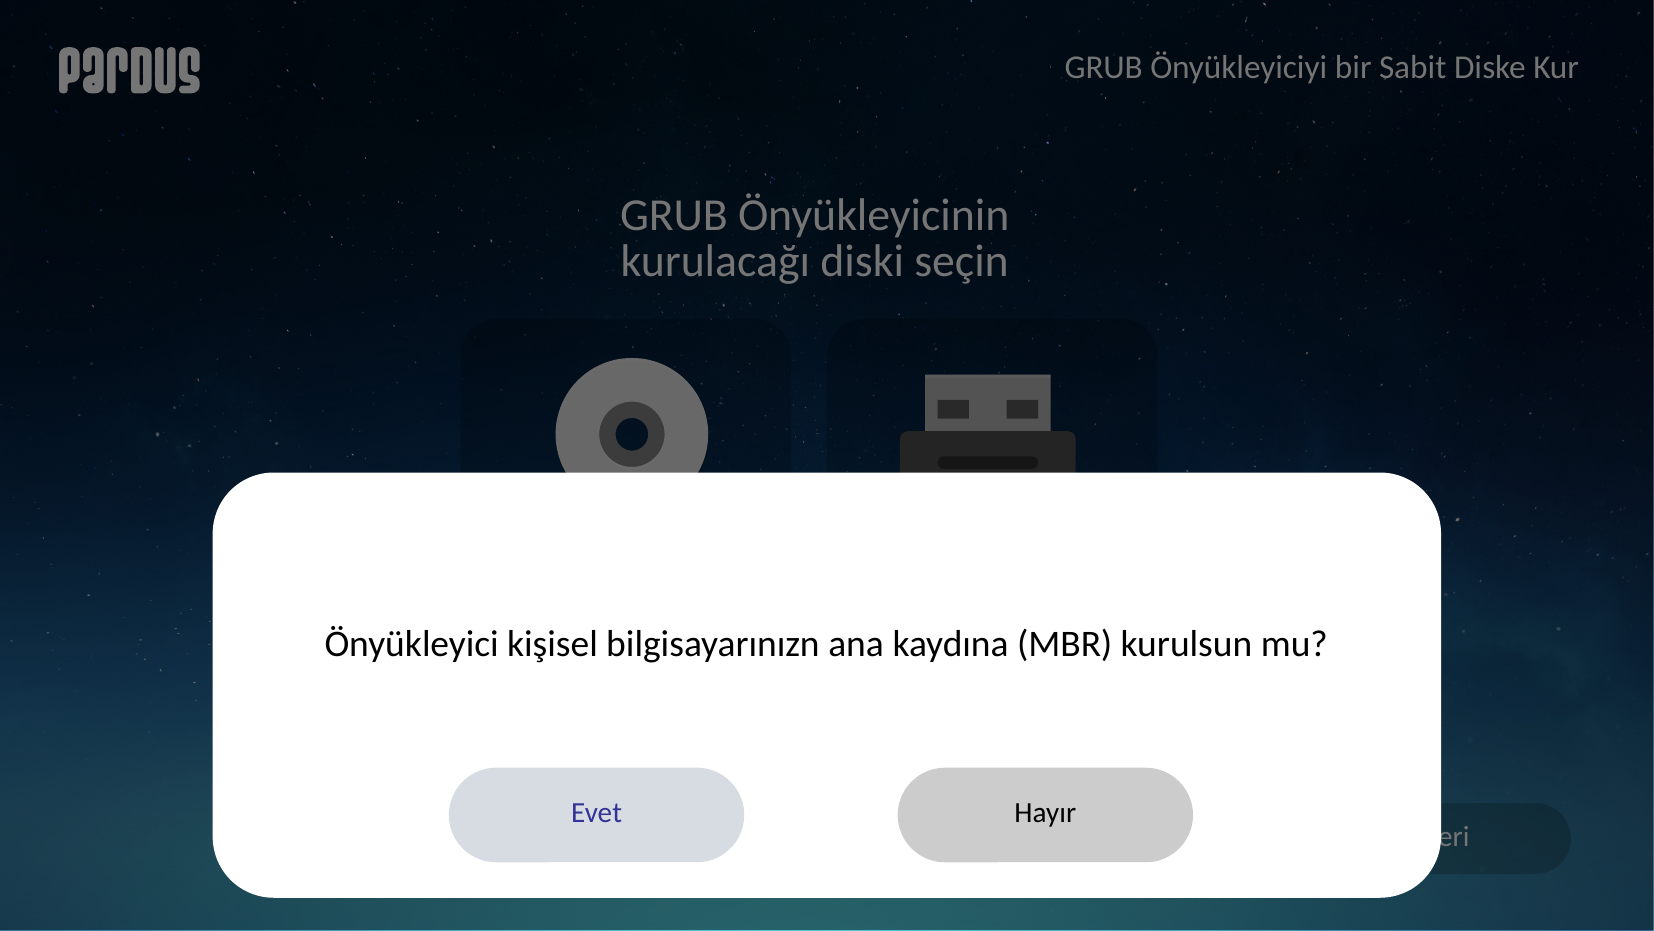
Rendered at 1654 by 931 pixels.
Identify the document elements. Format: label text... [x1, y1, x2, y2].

text_box [0, 0, 1654, 931]
text_box Hayır [897, 767, 1194, 863]
text_box Önyükleyici kişisel bilgisayarınızn ana kaydına (MBR) kurulsun mu? [212, 472, 1442, 898]
text_box Evet [448, 767, 745, 863]
